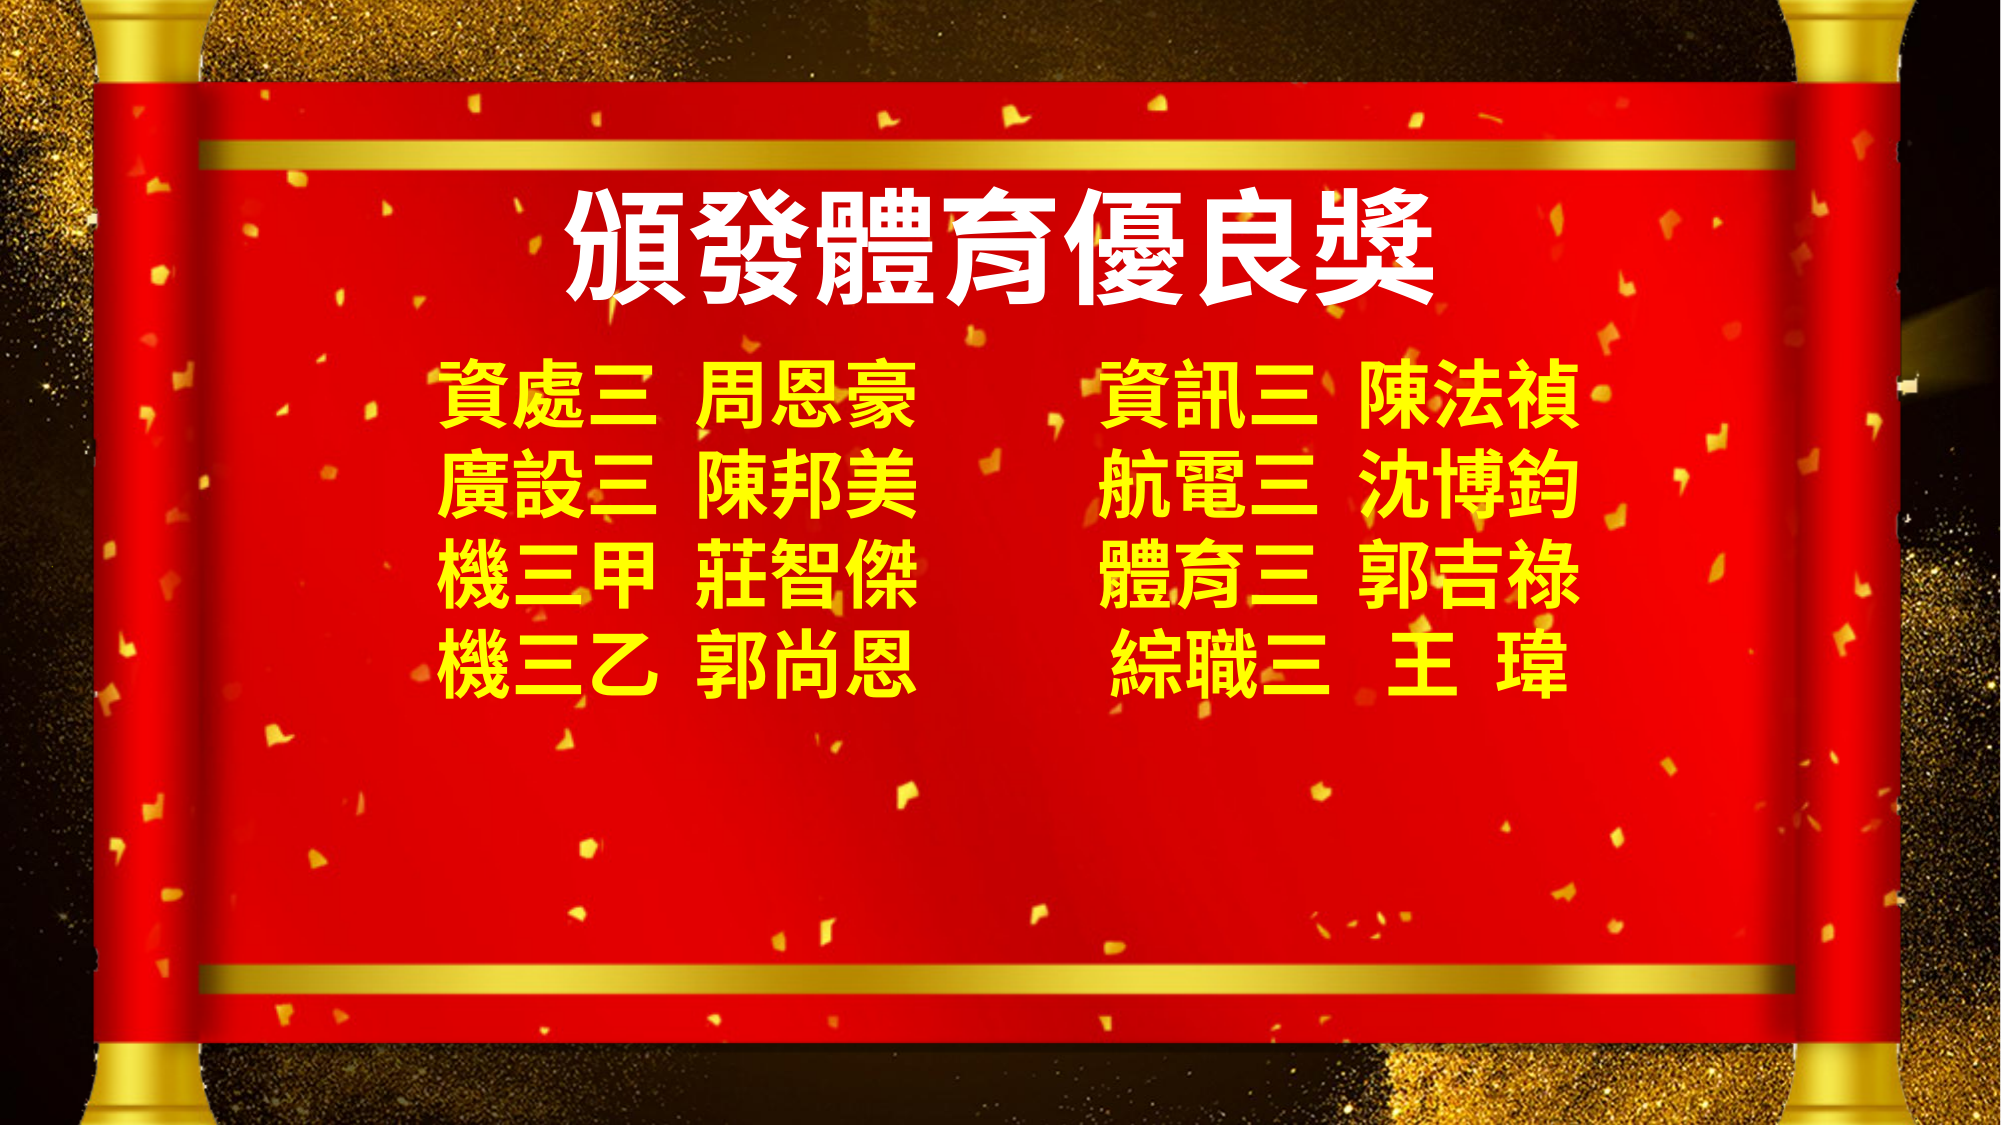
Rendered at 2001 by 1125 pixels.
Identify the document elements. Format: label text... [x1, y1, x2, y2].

text_box 頒發體育優良獎 [451, 162, 1549, 330]
text_box 資訊三 陳法禎 航電三 沈博鈞 體育三 郭吉祿 綜職三 王 瑋 [1035, 339, 1644, 719]
text_box 資處三 周恩豪 廣設三 陳邦美 機三甲 莊智傑 機三乙 郭尚恩 [356, 339, 1000, 719]
